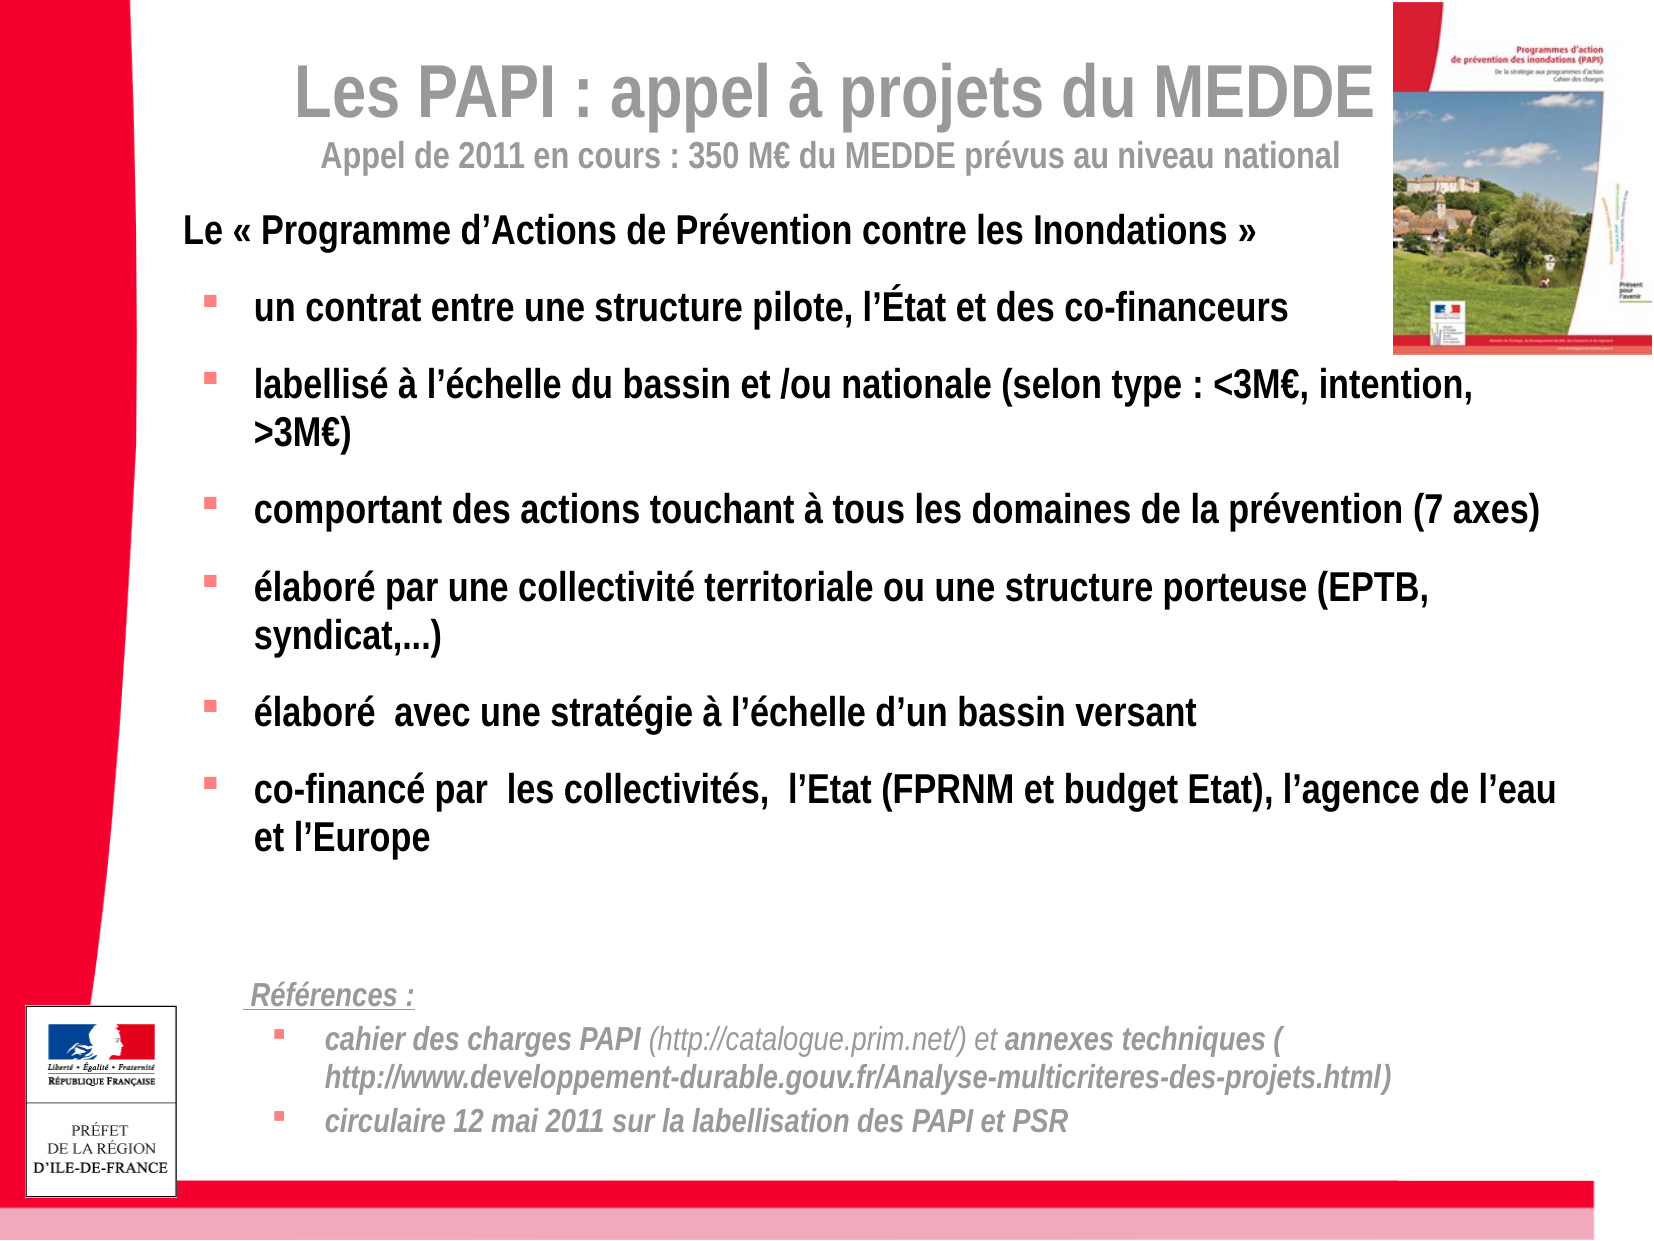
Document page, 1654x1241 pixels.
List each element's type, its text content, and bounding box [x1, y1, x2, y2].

list Le « Programme d’Actions de Prévention contre les Inondations » un contrat entre une structure pilote, l’État et des co-financeurs labellisé à l’échelle du bassin et /ou nationale (selon type : <3M€, intention, >3M€) comportant des actions touchant à tous les domaines de la prévention (7 axes) élaboré par une collectivité territoriale ou une structure porteuse (EPTB, syndicat,...) élaboré avec une stratégie à l’échelle d’un bassin versant co-financé par les collectivités, l’Etat (FPRNM et budget Etat), l’agence de l’eau et l’Europe Références : cahier des charges PAPI (http://catalogue.prim.net/) et annexes techniques (http://www.developpement-durable.gouv.fr/Analyse-multicriteres-des-projets.html) circulaire 12 mai 2011 sur la labellisation des PAPI et PSR [183, 205, 1577, 1135]
title Les PAPI : appel à projets du MEDDE Appel de 2011 en cours : 350 M€ du MEDDE prévus au niveau national [82, 8, 1393, 216]
picture [0, 0, 1653, 1240]
